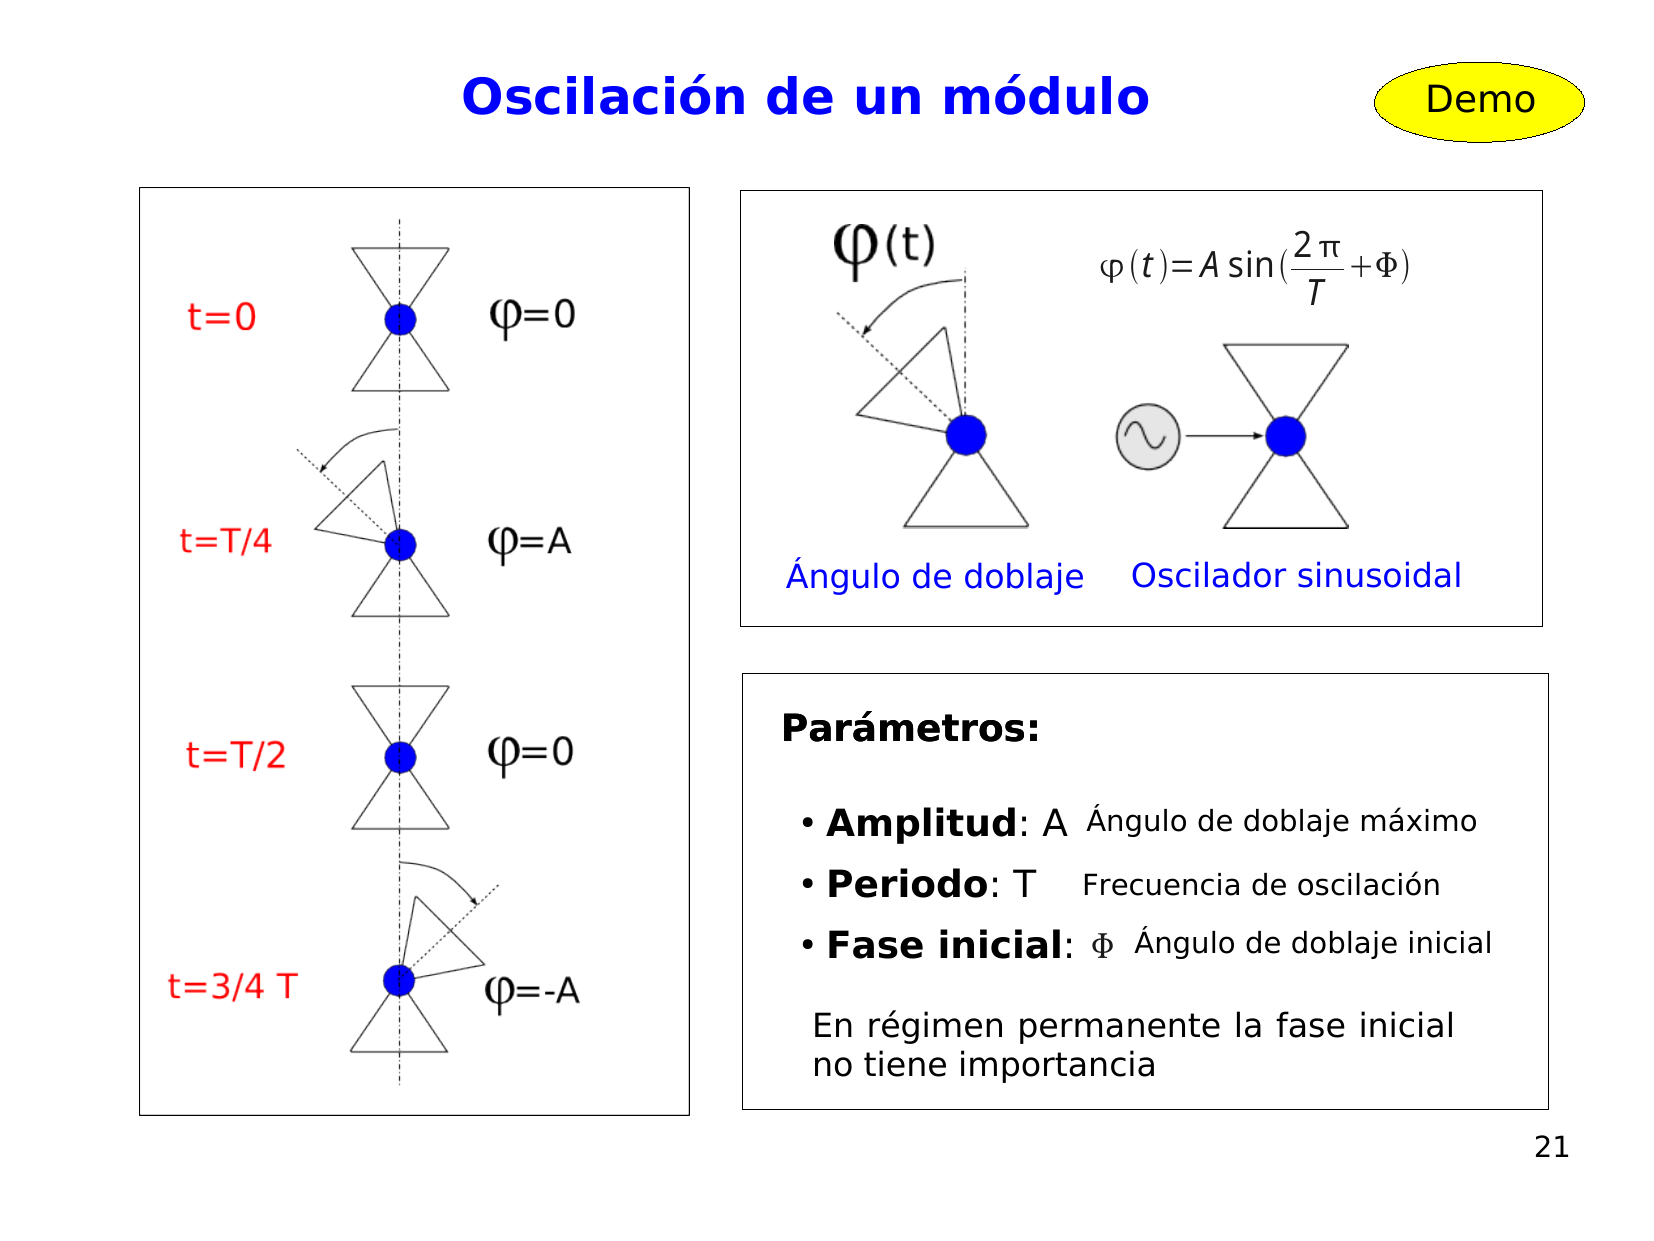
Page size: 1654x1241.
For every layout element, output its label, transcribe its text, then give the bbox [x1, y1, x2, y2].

text_box En régimen permanente la fase inicial no tiene importancia [797, 999, 1485, 1092]
chart [1091, 223, 1420, 314]
text_box Ángulo de doblaje [771, 550, 1101, 605]
text_box Ángulo de doblaje máximo [1071, 797, 1494, 847]
picture [139, 187, 690, 1116]
chart [1082, 925, 1119, 968]
text_box Oscilador sinusoidal [1116, 549, 1478, 604]
picture [834, 224, 1349, 529]
text_box Ángulo de doblaje inicial [1119, 919, 1509, 969]
text_box [1374, 72, 1585, 143]
text_box Parámetros: [766, 699, 1057, 758]
text_box [1416, 62, 1543, 70]
text_box Amplitud: A Periodo: T Fase inicial: [786, 794, 1103, 976]
text_box Demo [1410, 70, 1552, 129]
text_box Oscilación de un módulo [446, 60, 1166, 134]
text_box Frecuencia de oscilación [1067, 861, 1457, 911]
